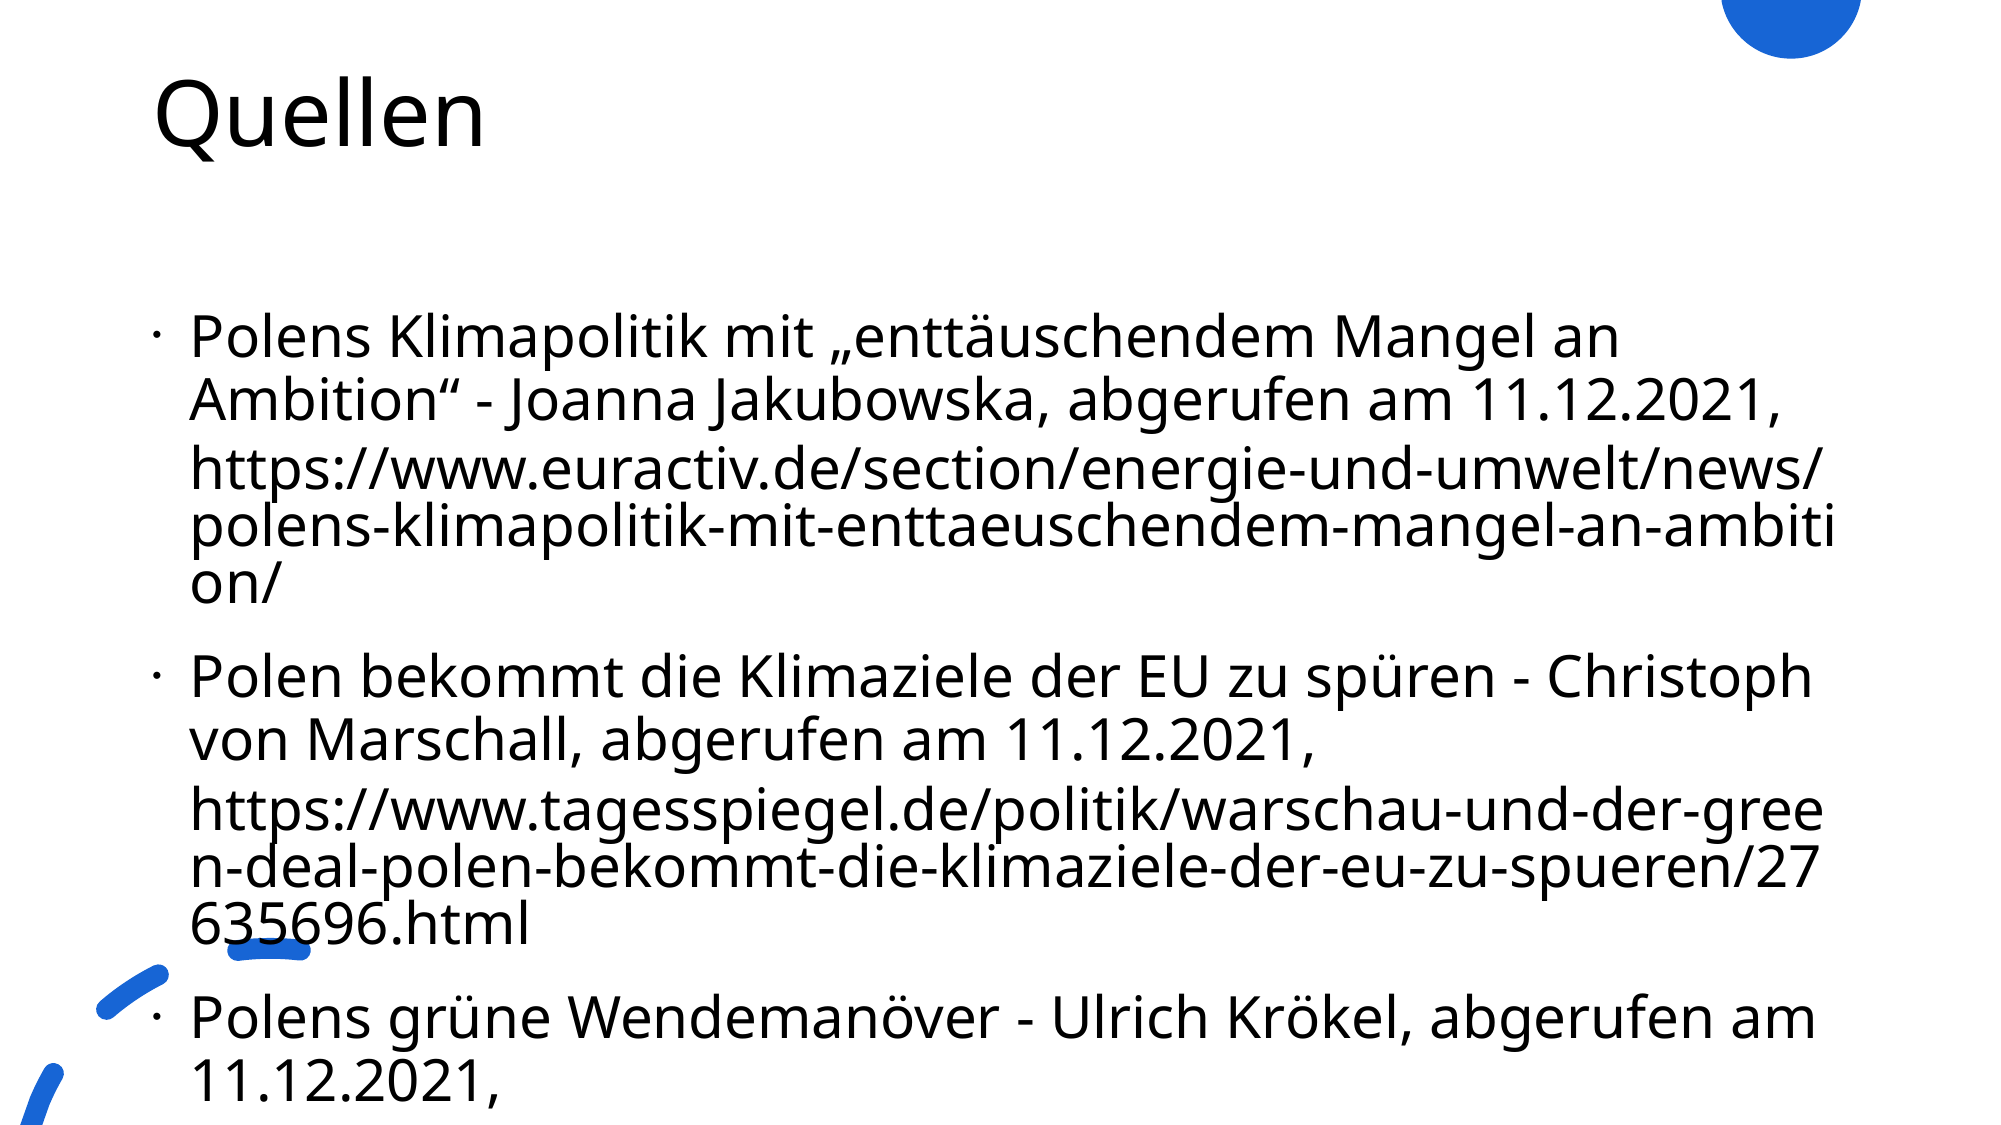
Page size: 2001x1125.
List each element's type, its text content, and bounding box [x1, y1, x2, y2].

title Quellen [137, 59, 1863, 278]
list Polens Klimapolitik mit „enttäuschendem Mangel an Ambition“ - Joanna Jakubowska, abgerufen am 11.12.2021, https://www.euractiv.de/section/energie-und-umwelt/news/polens-klimapolitik-mit-enttaeuschendem-mangel-an-ambition/ Polen bekommt die Klimaziele der EU zu spüren - Christoph von Marschall, abgerufen am 11.12.2021, https://www.tagesspiegel.de/politik/warschau-und-der-green-deal-polen-bekommt-die-klimaziele-der-eu-zu-spueren/27635696.html Polens grüne Wendemanöver - Ulrich Krökel, abgerufen am 11.12.2021, https://www.zeit.de/wirtschaft/2019-12/pis-green-deal-eu-polen-klimaschutz?utm_referrer=https%3A%2F%2Fwww.google.com%2F Wirtschaftslage in Polen, abgerufen am 11.12.2021, https://polen.diplo.de/pl-de/02-themen/02-3-wirtschaft/02-wirtschaftslage-polen/-/2313784 Analyse: Realisiert Mateusz Morawiecki den "Morawiecki-Plan"? Die Wirtschaftspolitik der PiS-Regierung nach zweieinhalb Jahren im Amt – Dr. habil. Rafal Riedel, https://www.bpb.de/271261/analyse-realisiert-mateusz-morawiecki-den-morawiecki-plan-die-wirtschaftspolitik-der-pis-regierung-nach-zweieinhalb-jahren-im-amt [137, 299, 1863, 933]
